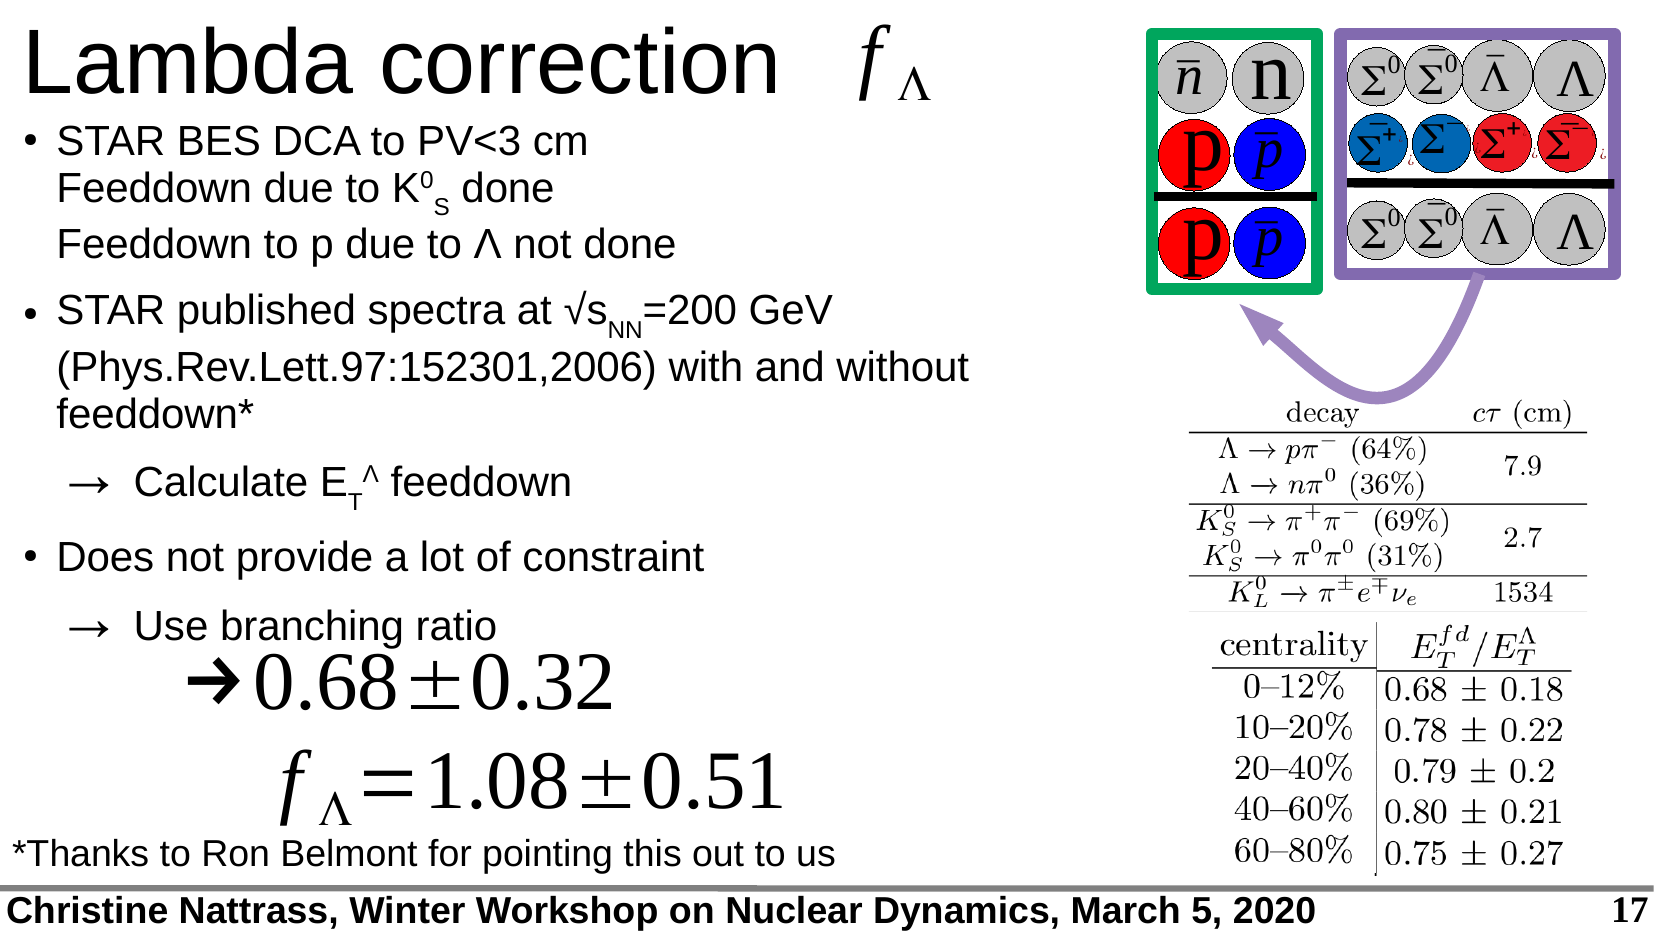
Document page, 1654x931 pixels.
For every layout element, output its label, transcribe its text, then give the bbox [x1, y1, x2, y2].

text_box [1158, 131, 1167, 179]
text_box [1158, 48, 1170, 105]
text_box [1479, 161, 1526, 173]
text_box [1462, 40, 1541, 112]
text_box [1208, 46, 1228, 89]
chart [1245, 116, 1289, 180]
chart [848, 9, 939, 103]
title Lambda correction [0, 0, 977, 140]
text_box Λ [1541, 42, 1608, 116]
chart [1412, 47, 1462, 97]
text_box n [1235, 40, 1311, 126]
text_box [1361, 167, 1395, 173]
text_box *Thanks to Ron Belmont for pointing this out to us [0, 825, 1108, 882]
text_box [1415, 251, 1453, 258]
text_box n [1235, 18, 1322, 29]
text_box [1482, 113, 1522, 121]
text_box [1545, 162, 1590, 173]
text_box [1356, 98, 1397, 107]
chart [1474, 53, 1516, 94]
chart [1355, 203, 1405, 251]
text_box [1233, 212, 1306, 279]
chart [1245, 205, 1289, 269]
picture [1211, 621, 1572, 876]
text_box [1358, 113, 1398, 121]
chart [1412, 201, 1462, 251]
text_box p [1167, 89, 1254, 197]
chart [270, 735, 793, 829]
chart [175, 635, 623, 728]
text_box [1414, 97, 1453, 104]
text_box [1415, 156, 1469, 173]
text_box [1547, 113, 1587, 121]
text_box Λ [1621, 42, 1628, 116]
chart [1355, 49, 1405, 98]
picture [1188, 399, 1588, 612]
text_box [1462, 193, 1541, 265]
text_box [1233, 124, 1306, 191]
chart [1170, 44, 1208, 89]
text_box [1421, 114, 1462, 122]
chart [1350, 121, 1611, 167]
text_box [1404, 55, 1412, 95]
chart [1474, 207, 1516, 247]
text_box p [1167, 201, 1254, 283]
text_box [1347, 210, 1355, 250]
text_box Λ [1541, 196, 1628, 269]
text_box [1158, 220, 1167, 268]
text_box [1404, 208, 1412, 248]
text_box [1356, 251, 1398, 260]
list STAR BES DCA to PV<3 cm Feeddown due to K0S done Feeddown to p due to Λ not done STAR published spectra at √sNN=200 GeV (Phys.Rev.Lett.97:152301,2006) with and without feeddown* → Calculate ETΛ feeddown Does not provide a lot of constraint → Use branching ratio [11, 117, 1051, 657]
text_box [1347, 57, 1355, 97]
